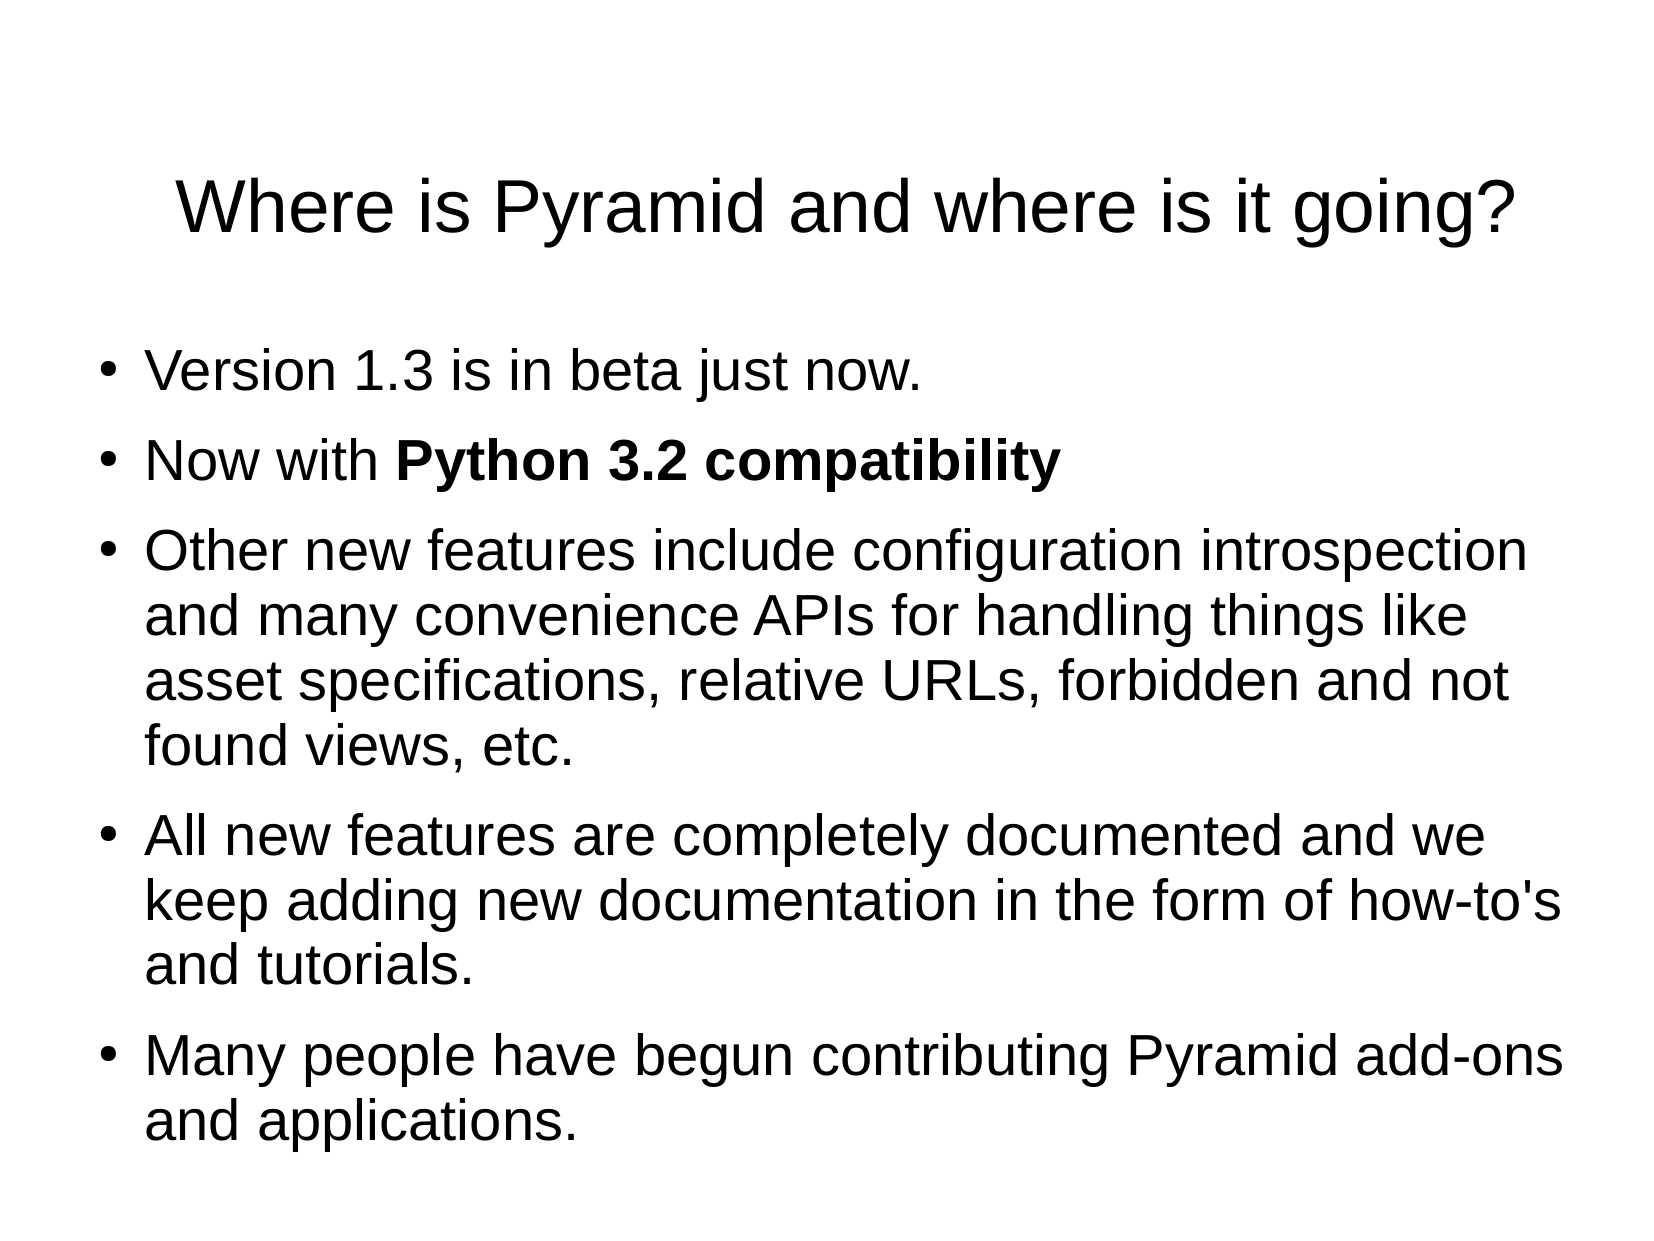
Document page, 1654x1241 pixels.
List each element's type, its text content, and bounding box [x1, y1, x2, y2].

list Version 1.3 is in beta just now. Now with Python 3.2 compatibility Other new features include configuration introspection and many convenience APIs for handling things like asset specifications, relative URLs, forbidden and not found views, etc. All new features are completely documented and we keep adding new documentation in the form of how-to's and tutorials. Many people have begun contributing Pyramid add-ons and applications. [82, 337, 1571, 1157]
title Where is Pyramid and where is it going? [82, 119, 1612, 293]
